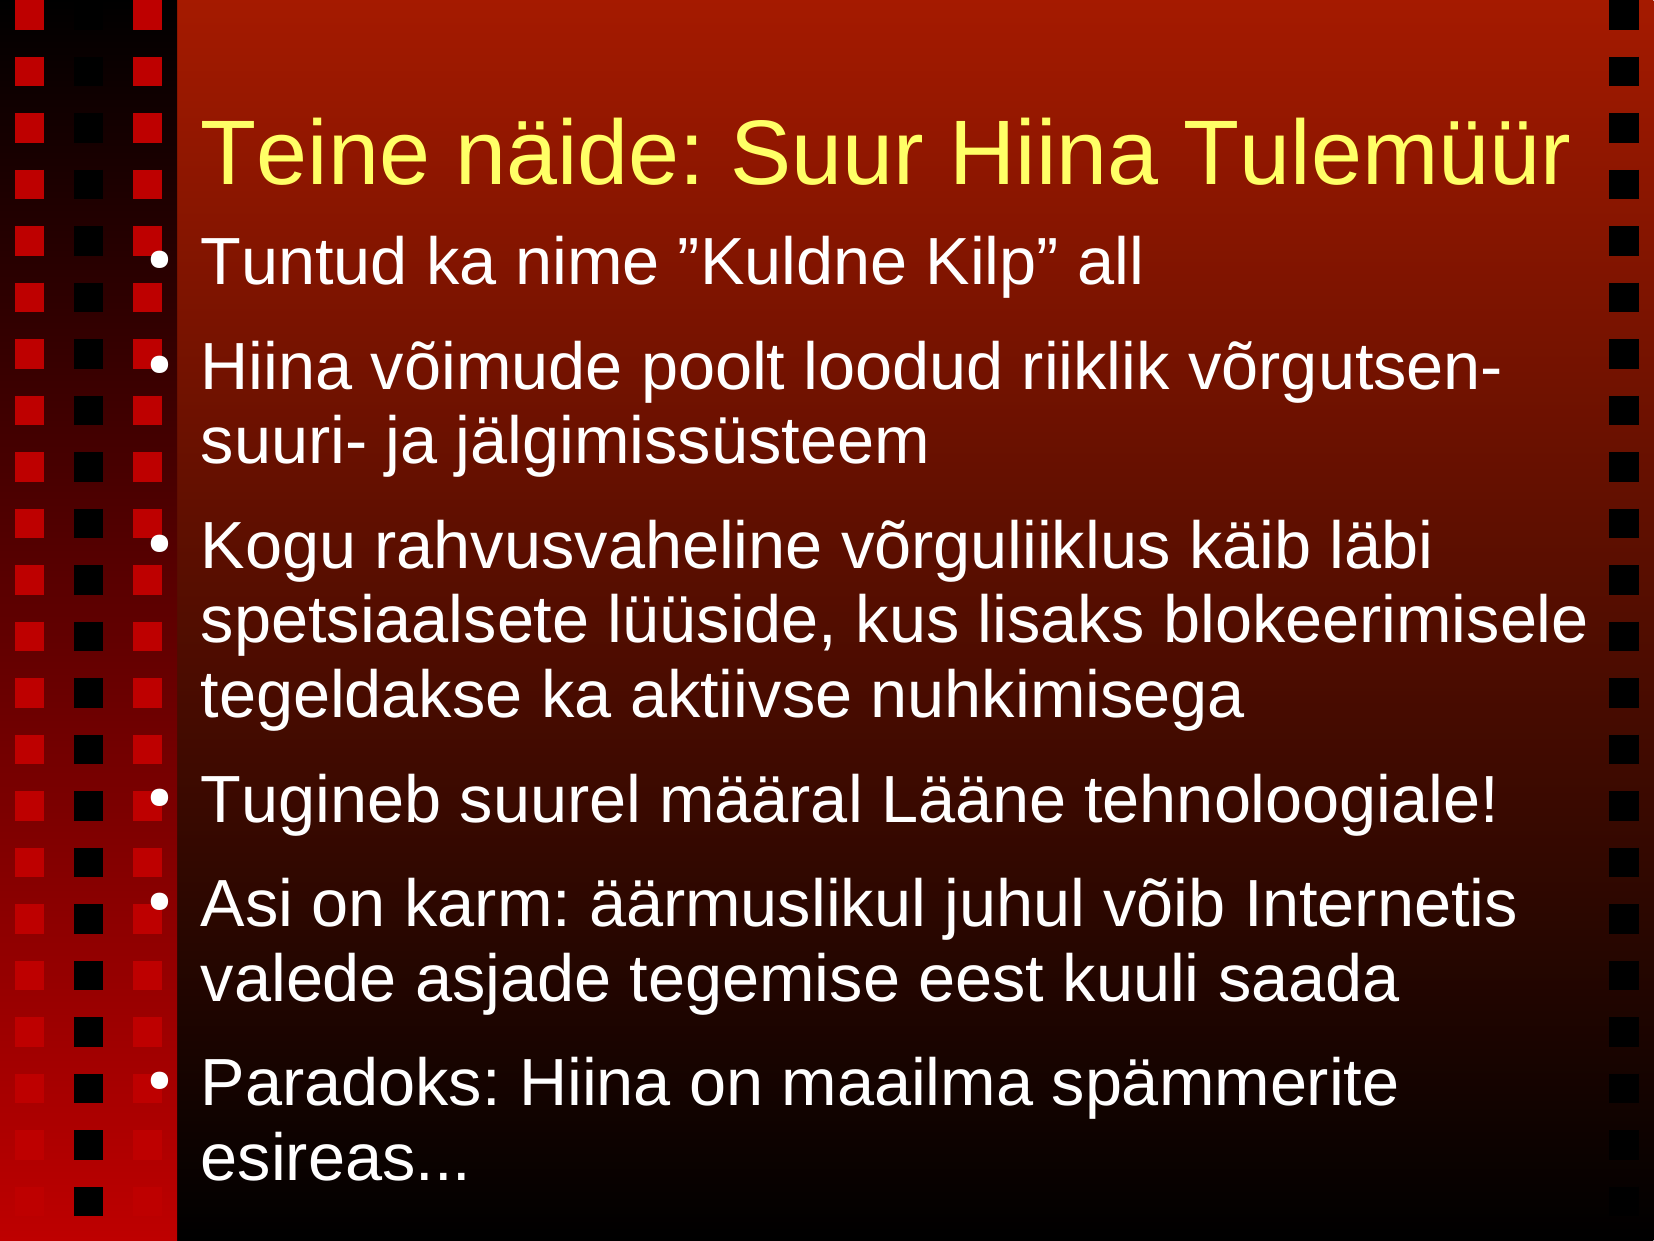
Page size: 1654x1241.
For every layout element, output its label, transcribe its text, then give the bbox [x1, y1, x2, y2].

title Teine näide: Suur Hiina Tulemüür [200, 49, 1630, 257]
list Tuntud ka nime ”Kuldne Kilp” all Hiina võimude poolt loodud riiklik võrgutsen-suuri- ja jälgimissüsteem Kogu rahvusvaheline võrguliiklus käib läbi spetsiaalsete lüüside, kus lisaks blokeerimisele tegeldakse ka aktiivse nuhkimisega Tugineb suurel määral Lääne tehnoloogiale! Asi on karm: äärmuslikul juhul võib Internetis valede asjade tegemise eest kuuli saada Paradoks: Hiina on maailma spämmerite esireas... [129, 224, 1619, 1241]
